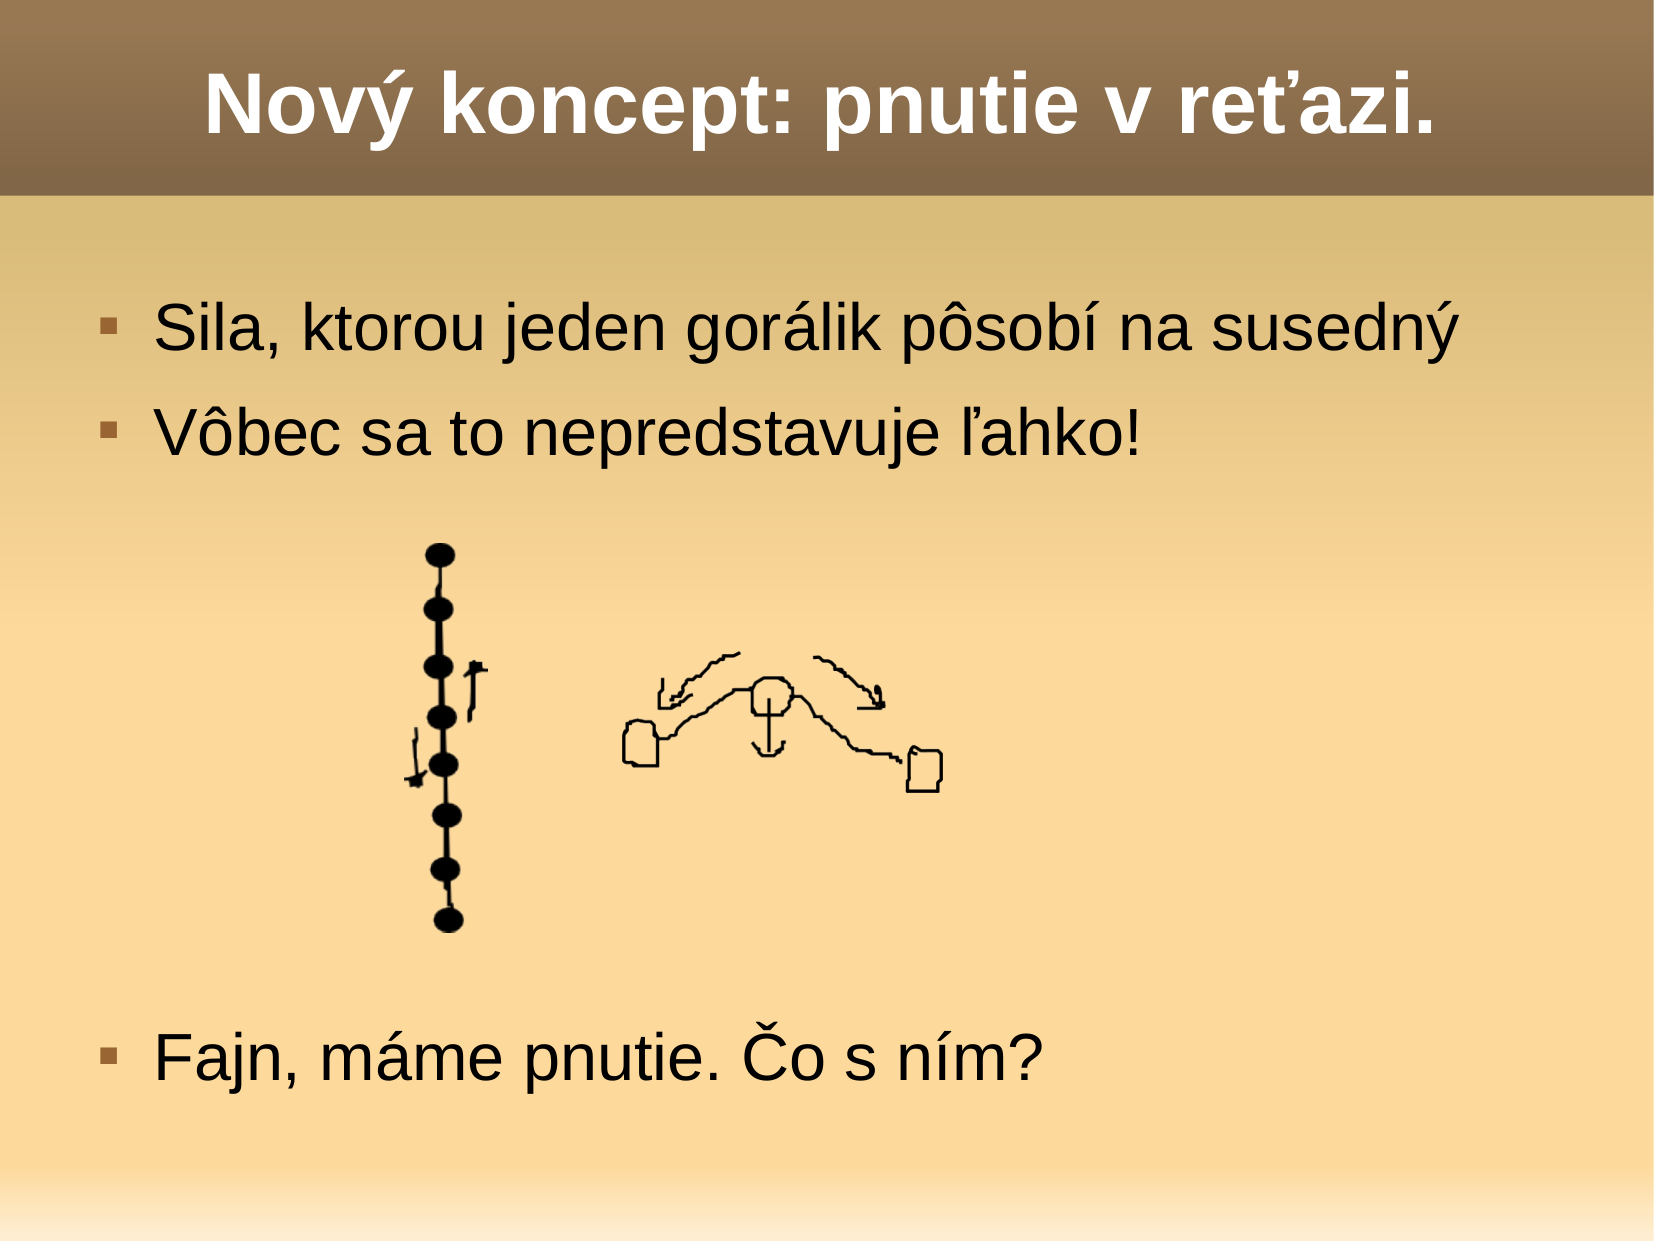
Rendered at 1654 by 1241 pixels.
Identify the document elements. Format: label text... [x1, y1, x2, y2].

list Sila, ktorou jeden gorálik pôsobí na susedný Vôbec sa to nepredstavuje ľahko! Fajn, máme pnutie. Čo s ním? [82, 290, 1571, 1109]
title Nový koncept: pnutie v reťazi. [76, 0, 1565, 208]
picture [0, 0, 1654, 1241]
